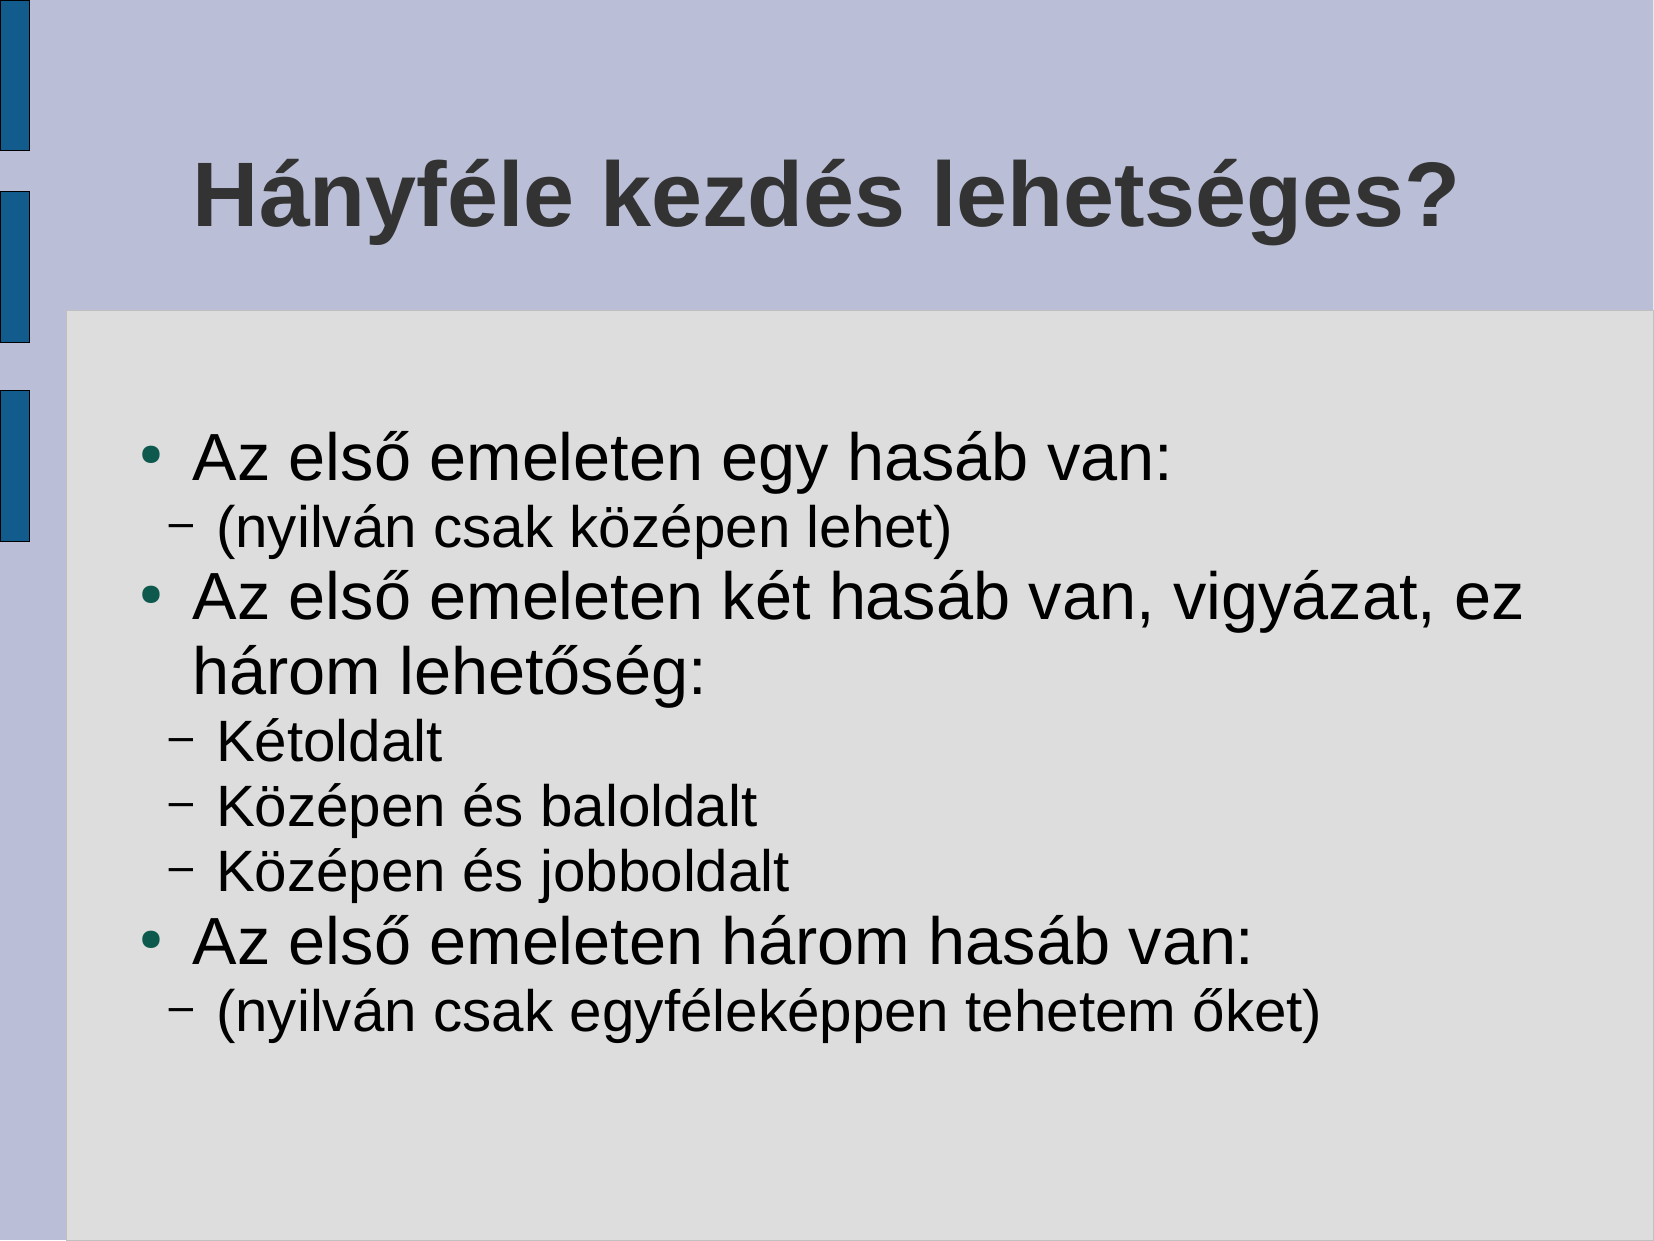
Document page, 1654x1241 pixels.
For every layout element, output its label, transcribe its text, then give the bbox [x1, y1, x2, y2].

list Az első emeleten egy hasáb van: (nyilván csak középen lehet) Az első emeleten két hasáb van, vigyázat, ez három lehetőség: Kétoldalt Középen és baloldalt Középen és jobboldalt Az első emeleten három hasáb van: (nyilván csak egyféleképpen tehetem őket) [121, 344, 1534, 1149]
title Hányféle kezdés lehetséges? [121, 91, 1534, 299]
